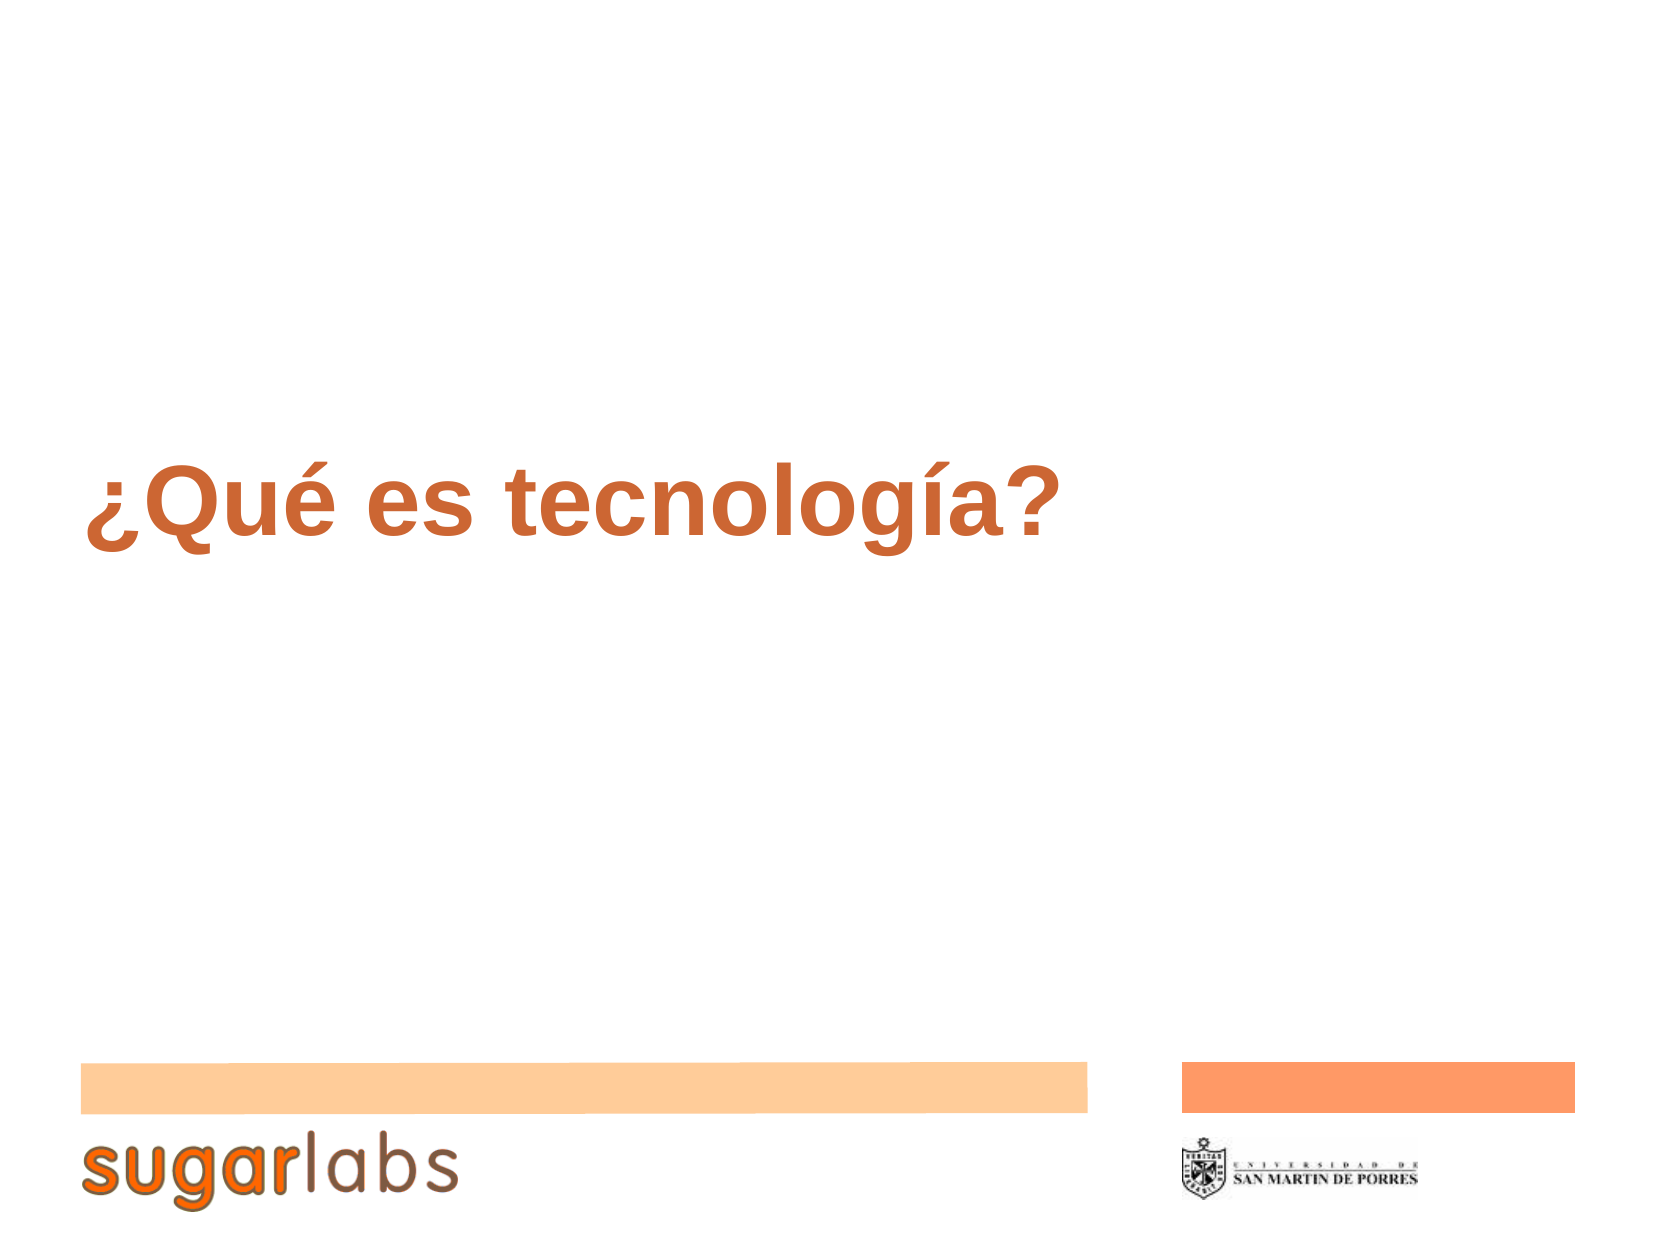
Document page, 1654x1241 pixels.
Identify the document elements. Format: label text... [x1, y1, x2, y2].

picture [1182, 1137, 1418, 1200]
picture [82, 1130, 458, 1212]
title ¿Qué es tecnología? [82, 196, 1571, 583]
